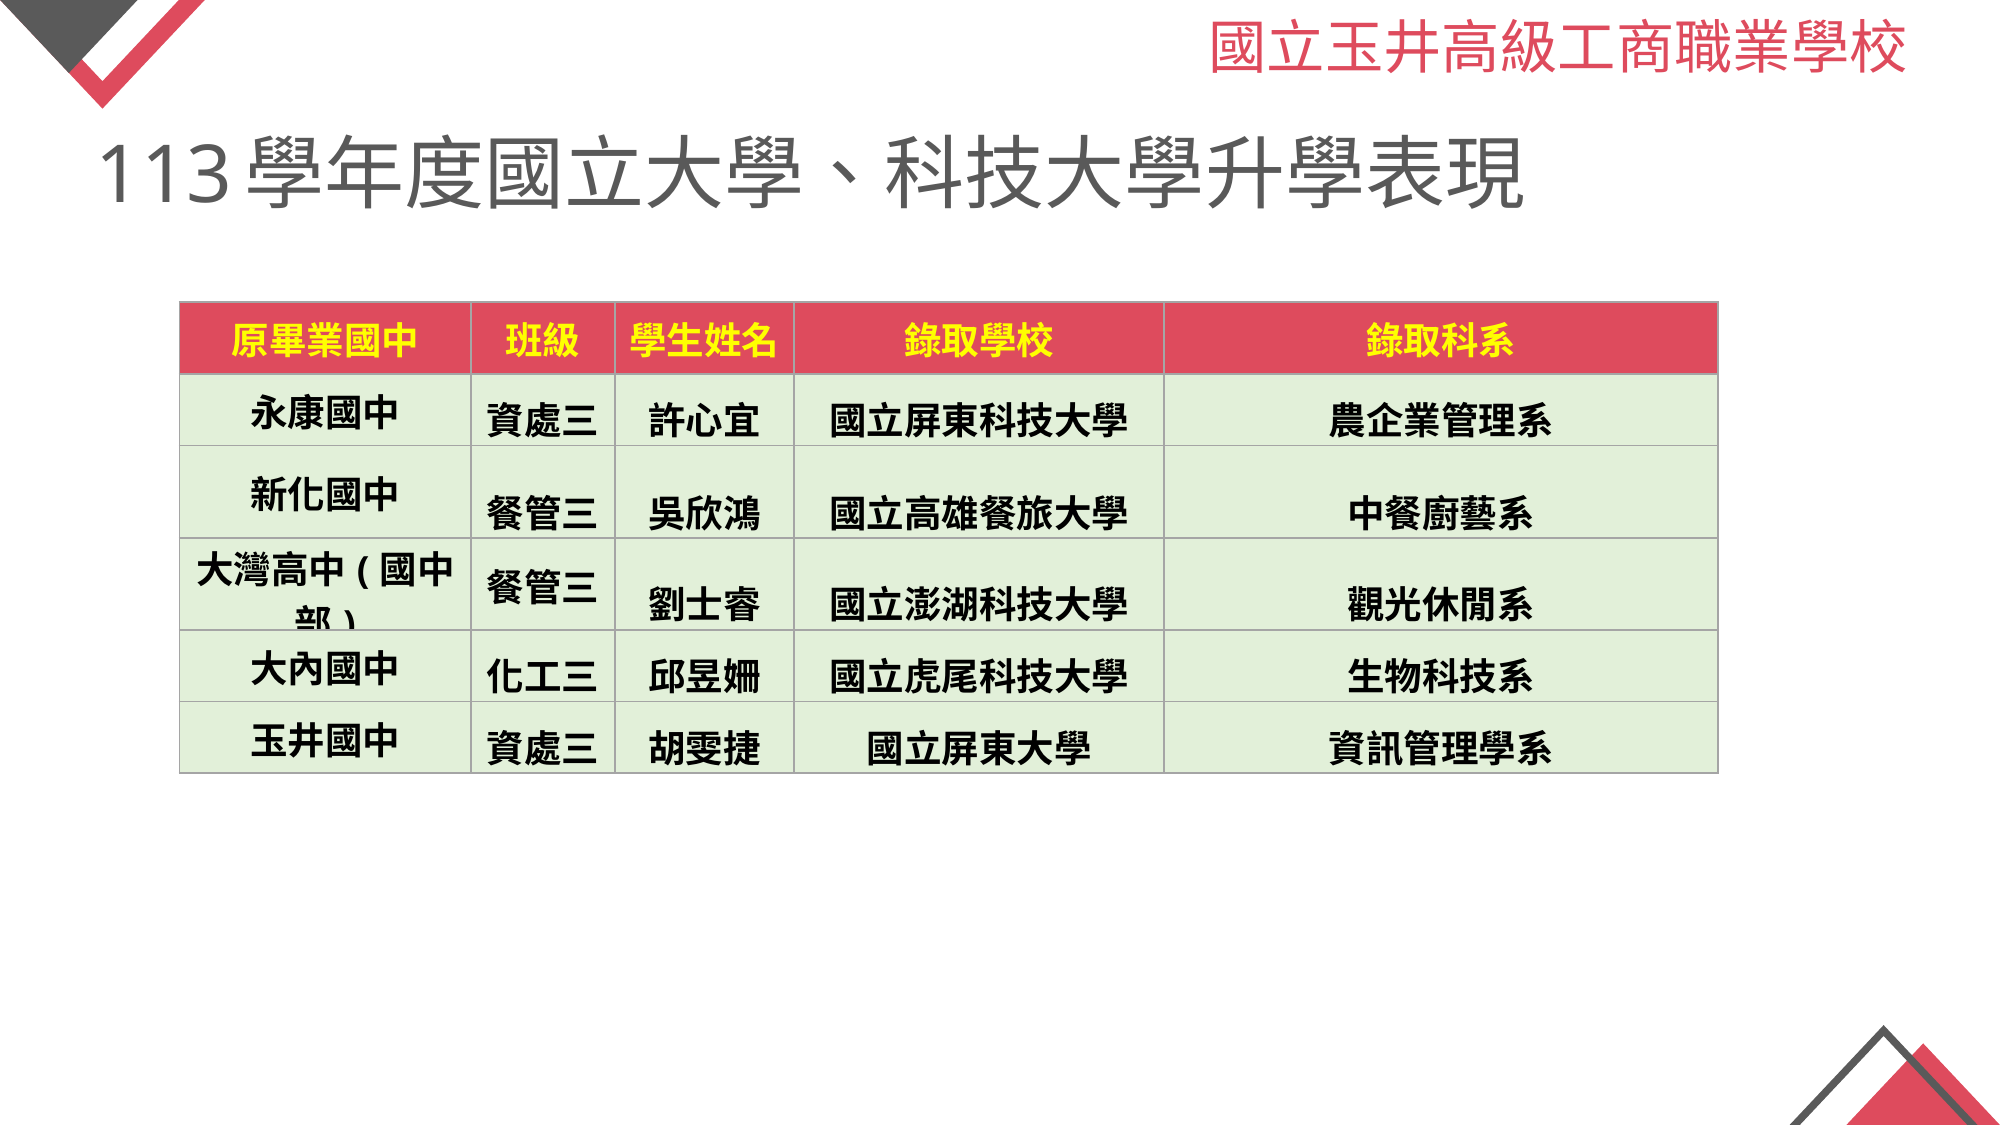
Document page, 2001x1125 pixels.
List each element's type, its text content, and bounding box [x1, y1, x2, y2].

table_cell 永康國中 [180, 375, 470, 445]
table_cell 許心宜 [616, 375, 793, 445]
table_cell 生物科技系 [1165, 631, 1717, 701]
table_header 錄取科系 [1165, 303, 1717, 373]
table_cell 國立屏東大學 [795, 702, 1163, 772]
table_cell 大內國中 [180, 631, 470, 701]
table_cell 劉士睿 [616, 539, 793, 629]
text_box [1789, 1025, 2000, 1125]
table_cell 化工三 [472, 631, 614, 701]
table_cell 國立虎尾科技大學 [795, 631, 1163, 701]
table_cell 吳欣鴻 [616, 446, 793, 537]
text_box [0, 0, 138, 74]
text_box [109, 0, 205, 74]
table_cell 玉井國中 [180, 702, 470, 772]
table_header 錄取學校 [795, 303, 1163, 373]
table_cell 資處三 [472, 375, 614, 445]
table_header 學生姓名 [616, 303, 793, 373]
table_cell 邱昱姍 [616, 631, 793, 701]
table_cell 國立澎湖科技大學 [795, 539, 1163, 629]
table_cell 胡雯捷 [616, 702, 793, 772]
text_box 國立玉井高級工商職業學校 [1122, 3, 1994, 89]
table_cell 資訊管理學系 [1165, 702, 1717, 772]
table_cell 餐管三 [472, 539, 614, 629]
table_cell 資處三 [472, 702, 614, 772]
table_cell 大灣高中(國中部) [180, 539, 470, 629]
table_cell 新化國中 [180, 446, 470, 537]
table_cell 農企業管理系 [1165, 375, 1717, 445]
table_header 原畢業國中 [180, 303, 470, 373]
table_cell 中餐廚藝系 [1165, 446, 1717, 537]
table_cell 觀光休閒系 [1165, 539, 1717, 629]
text_box 113學年度國立大學、科技大學升學表現 [39, 74, 1581, 228]
table_header 班級 [472, 303, 614, 373]
table_cell 國立屏東科技大學 [795, 375, 1163, 445]
table_cell 餐管三 [472, 446, 614, 537]
table_cell 國立高雄餐旅大學 [795, 446, 1163, 537]
